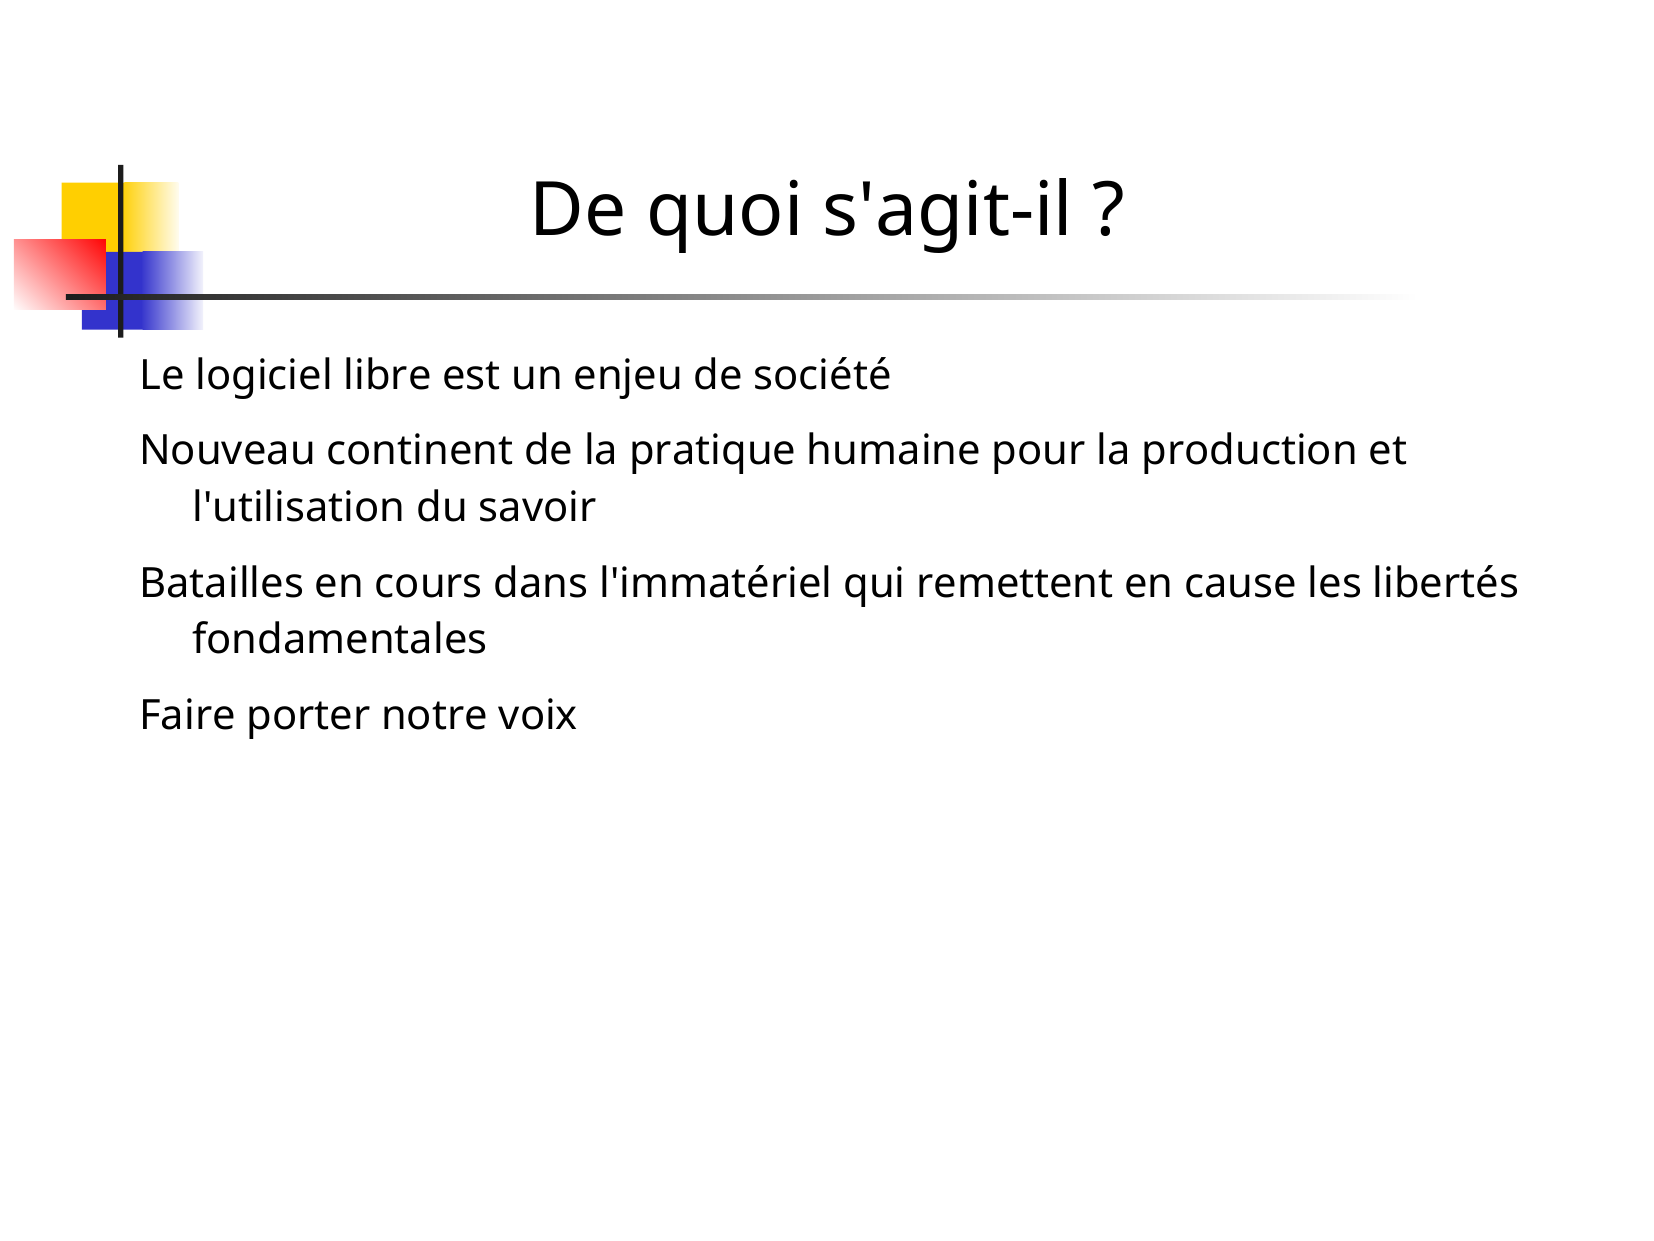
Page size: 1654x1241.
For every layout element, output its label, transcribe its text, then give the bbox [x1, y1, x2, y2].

title De quoi s'agit-il ? [121, 102, 1534, 311]
list Le logiciel libre est un enjeu de société Nouveau continent de la pratique humaine pour la production et l'utilisation du savoir Batailles en cours dans l'immatériel qui remettent en cause les libertés fondamentales Faire porter notre voix [121, 344, 1534, 1127]
